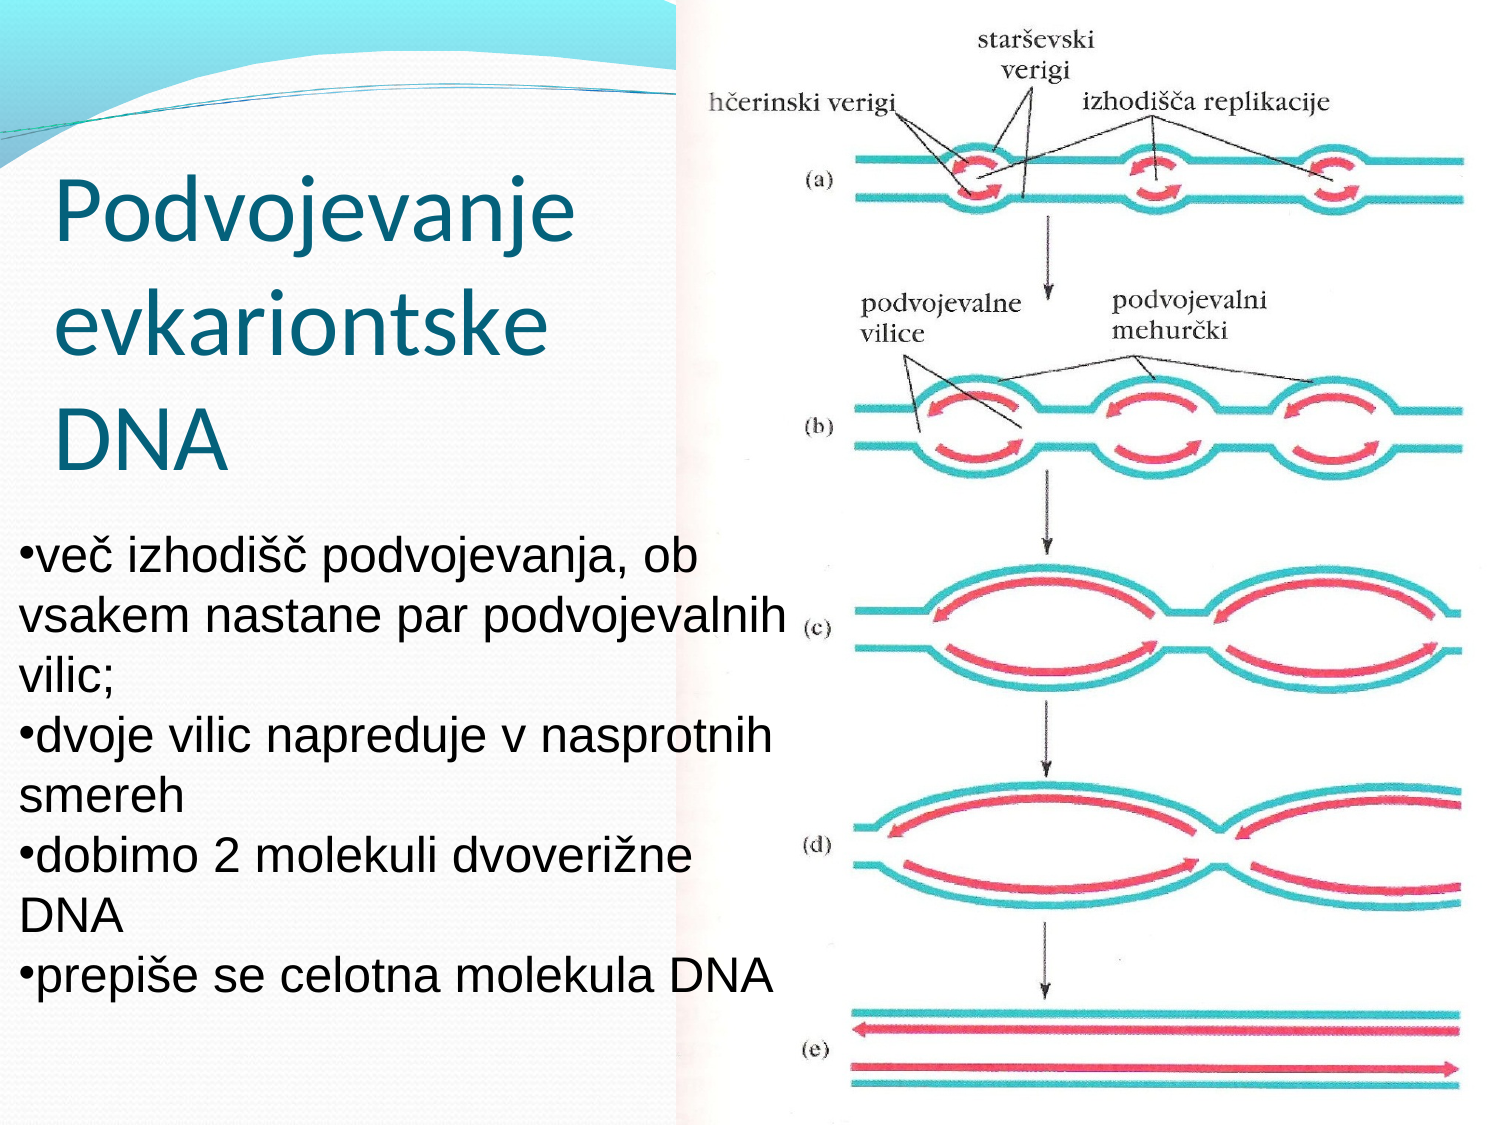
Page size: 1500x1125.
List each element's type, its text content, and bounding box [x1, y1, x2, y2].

title Podvojevanje evkariontske DNA [53, 137, 669, 491]
picture [0, 0, 1500, 1125]
text_box več izhodišč podvojevanja, ob vsakem nastane par podvojevalnih vilic; dvoje vilic napreduje v nasprotnih smereh dobimo 2 molekuli dvoverižne DNA prepiše se celotna molekula DNA [3, 514, 811, 1011]
